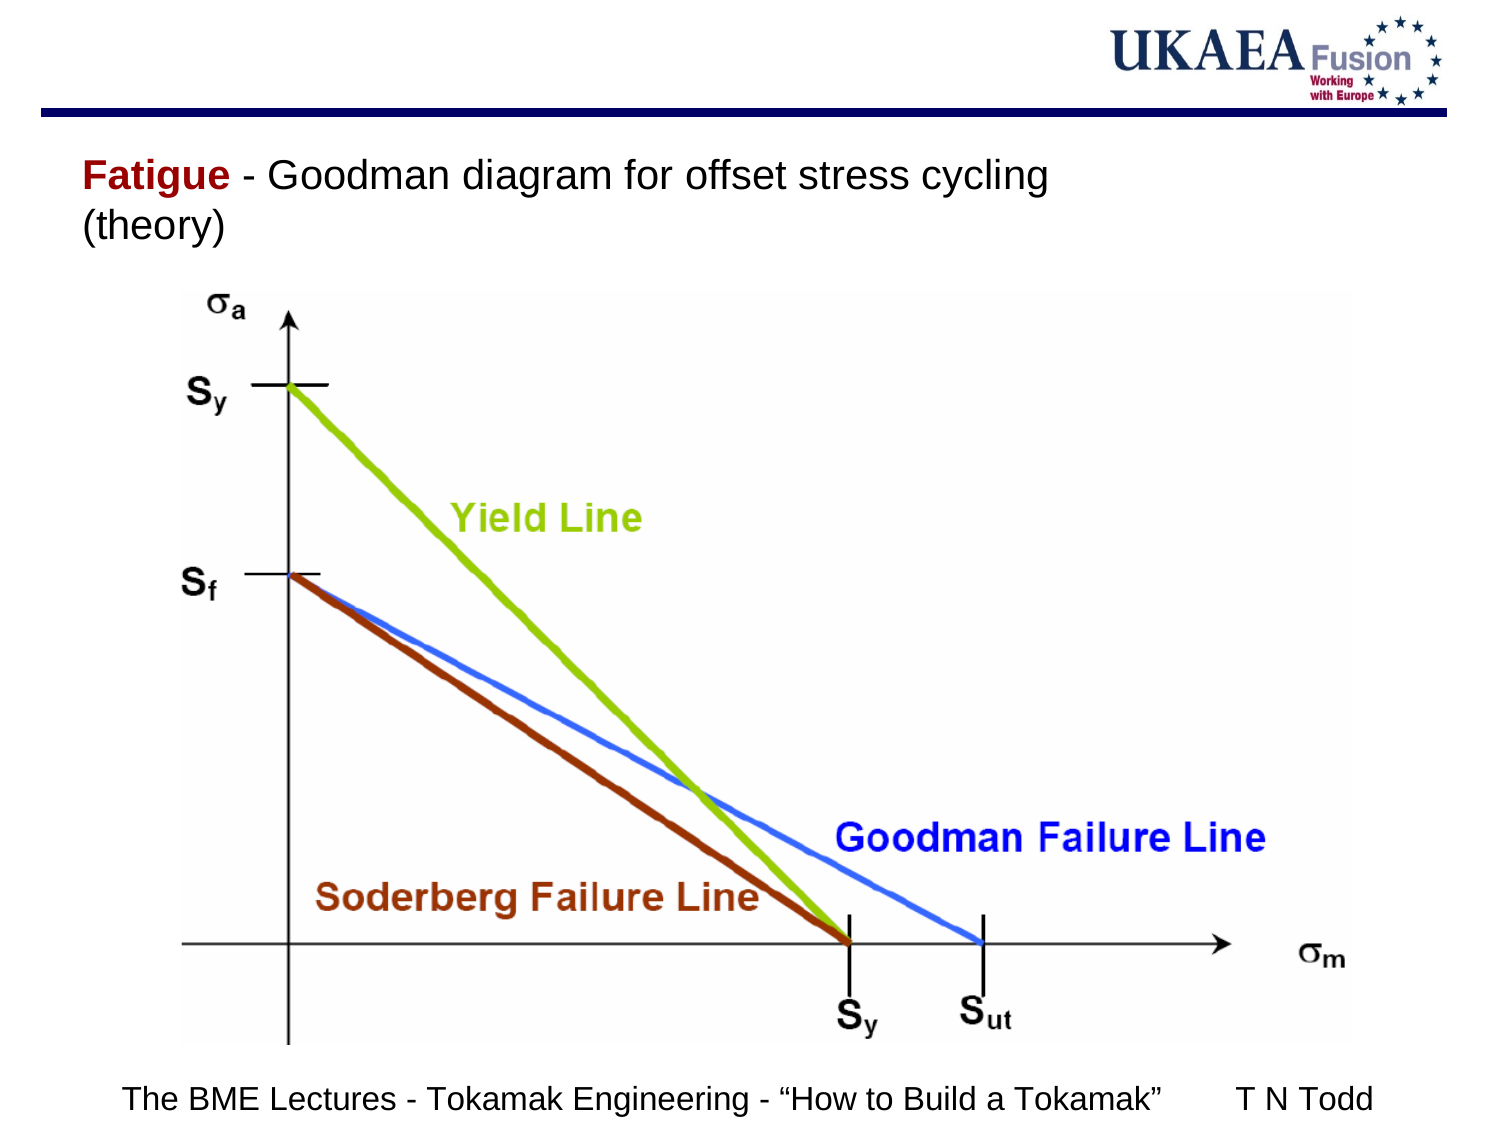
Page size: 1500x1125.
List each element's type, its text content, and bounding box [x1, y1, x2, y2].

picture [1107, 15, 1443, 106]
text_box Fatigue - Goodman diagram for offset stress cycling (theory) [67, 140, 1219, 256]
picture [171, 288, 1352, 1045]
